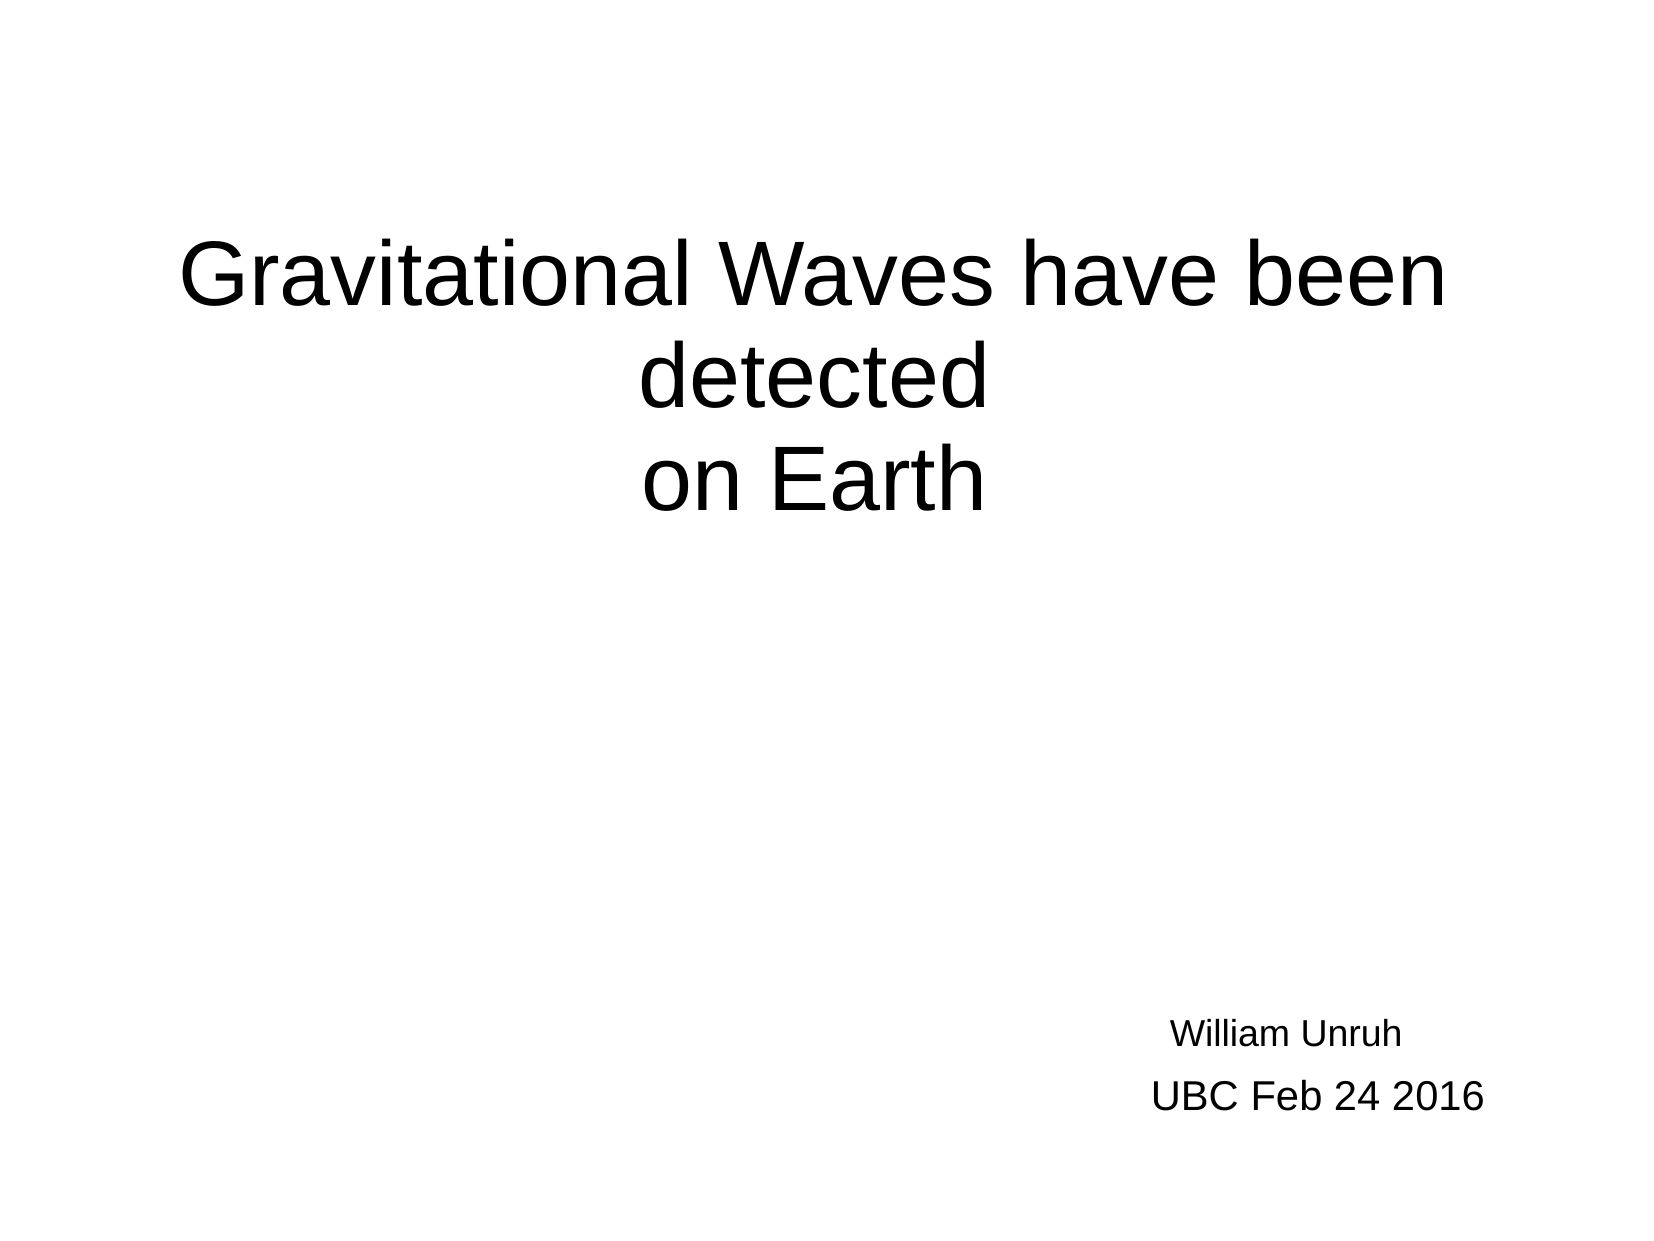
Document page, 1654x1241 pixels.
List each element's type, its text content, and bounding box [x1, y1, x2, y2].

text_box William Unruh [1155, 1005, 1418, 1062]
text_box Gravitational Waves have been detected on Earth [163, 215, 1471, 538]
text_box UBC Feb 24 2016 [1136, 1065, 1501, 1127]
